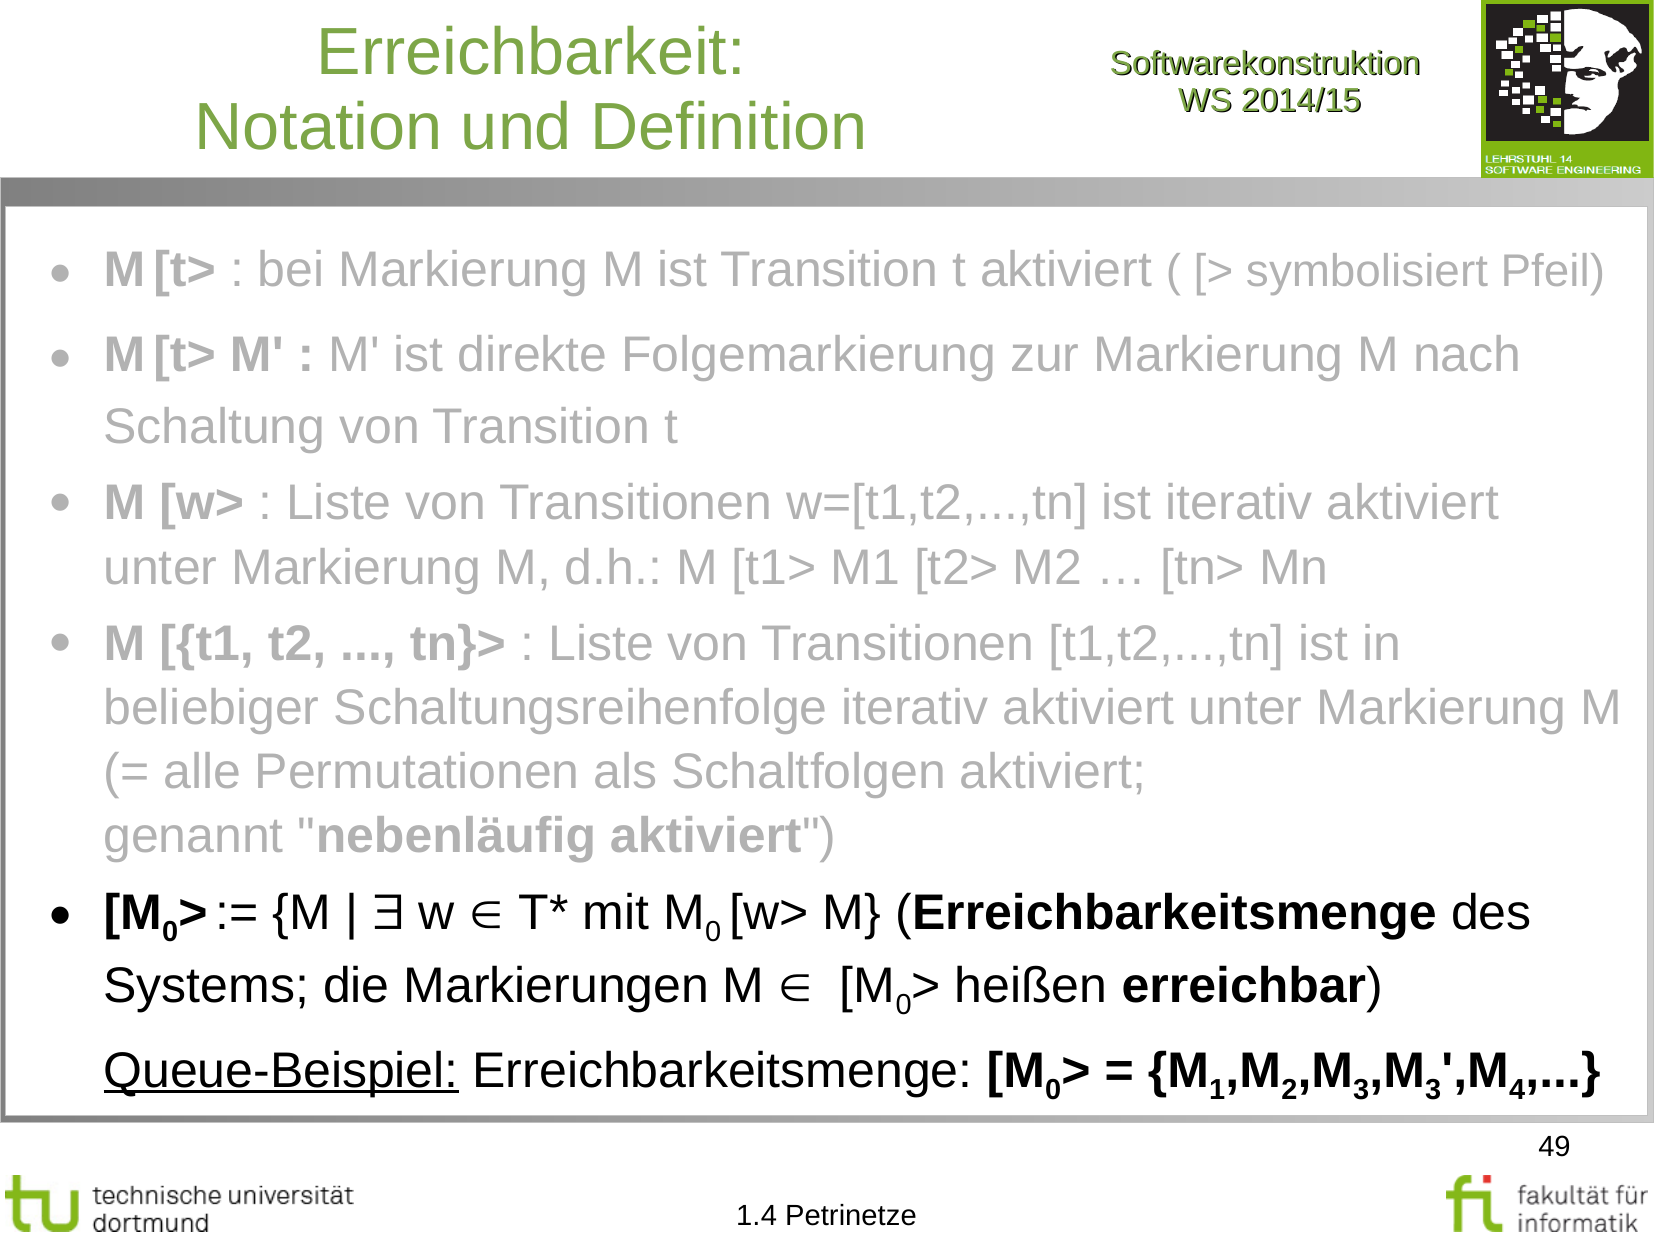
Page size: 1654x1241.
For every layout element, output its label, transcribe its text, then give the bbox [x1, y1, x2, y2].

picture [1446, 1175, 1648, 1232]
picture [5, 1175, 354, 1232]
title Erreichbarkeit: Notation und Definition [0, 0, 1064, 178]
text_box M [t> : bei Markierung M ist Transition t aktiviert ( [> symbolisiert Pfeil) M [t> M' : M' ist direkte Folgemarkierung zur Markierung M nach Schaltung von Transition t M [w> : Liste von Transitionen w=[t1,t2,...,tn] ist iterativ aktiviert unter Markierung M, d.h.: M [t1> M1 [t2> M2 … [tn> Mn M [{t1, t2, ..., tn}> : Liste von Transitionen [t1,t2,...,tn] ist in beliebiger Schaltungsreihenfolge iterativ aktiviert unter Markierung M (= alle Permutationen als Schaltfolgen aktiviert; genannt "nebenläufig aktiviert") [M0> := {M |  w  T* mit M0 [w> M} (Erreichbarkeitsmenge des Systems; die Markierungen M  [M0> heißen erreichbar) Queue-Beispiel: Erreichbarkeitsmenge: [M0> = {M1,M2,M3,M3',M4,...} [17, 224, 1642, 1123]
picture [1481, 0, 1654, 178]
